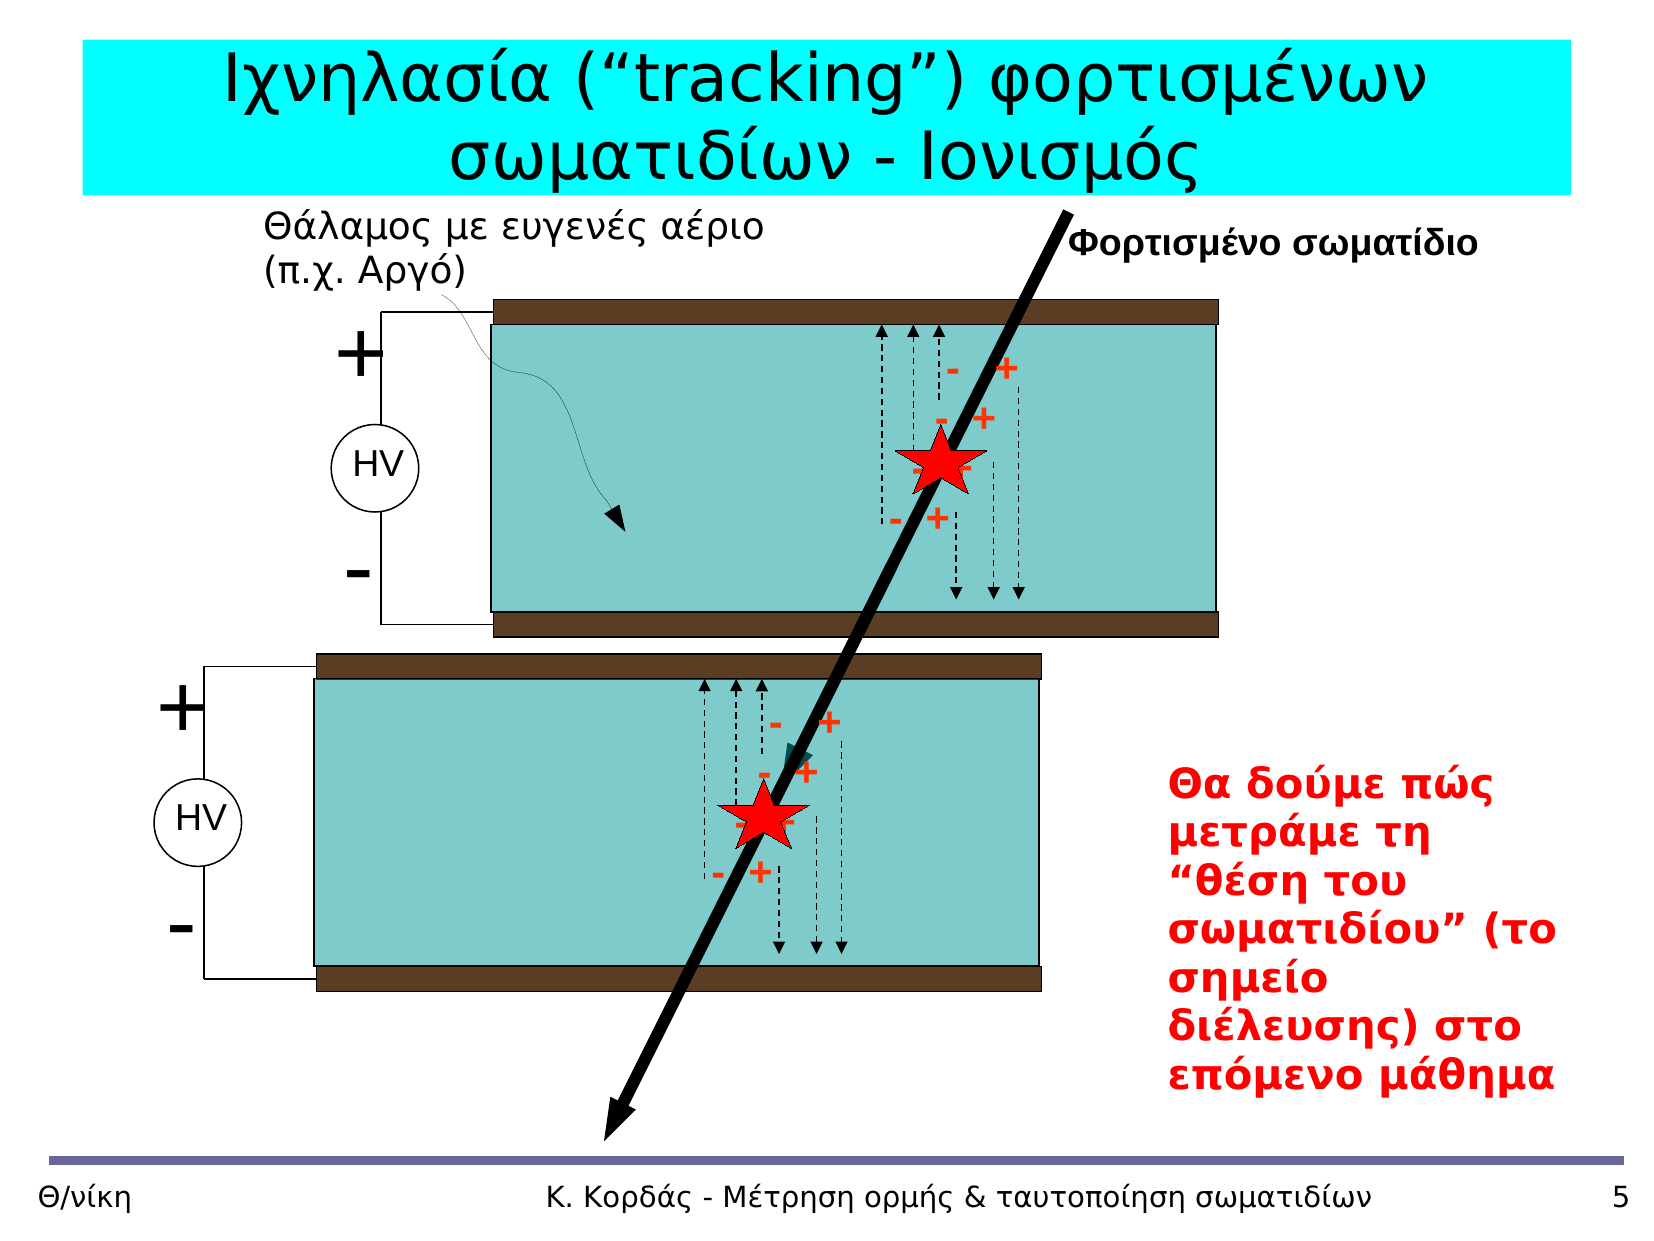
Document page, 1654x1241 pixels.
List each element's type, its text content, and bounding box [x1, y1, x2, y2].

text_box [491, 299, 1017, 637]
text_box Θάλαμος με ευγενές αέριο (π.χ. Αργό) [248, 197, 811, 301]
text_box [864, 299, 1219, 637]
text_box HV [337, 430, 420, 492]
text_box [895, 424, 987, 494]
text_box - + - + - + - + [862, 332, 1035, 549]
text_box [717, 778, 810, 849]
text_box + [142, 639, 226, 765]
text_box - + - + - + - + [685, 687, 857, 903]
text_box [313, 653, 840, 992]
text_box - [328, 499, 389, 625]
text_box HV [160, 785, 243, 846]
text_box Θα δούμε πώς μετράμε τη “θέση του σωματιδίου” (το σημείο διέλευσης) στο επόμενο μάθημα [1152, 752, 1603, 1111]
title Ιχνηλασία (“tracking”) φορτισμένων σωματιδίων - Ιονισμός [82, 39, 1571, 196]
text_box [686, 653, 1042, 992]
text_box Φορτισμένο σωματίδιο [1053, 210, 1654, 271]
text_box - [151, 853, 212, 980]
text_box + [319, 301, 403, 411]
